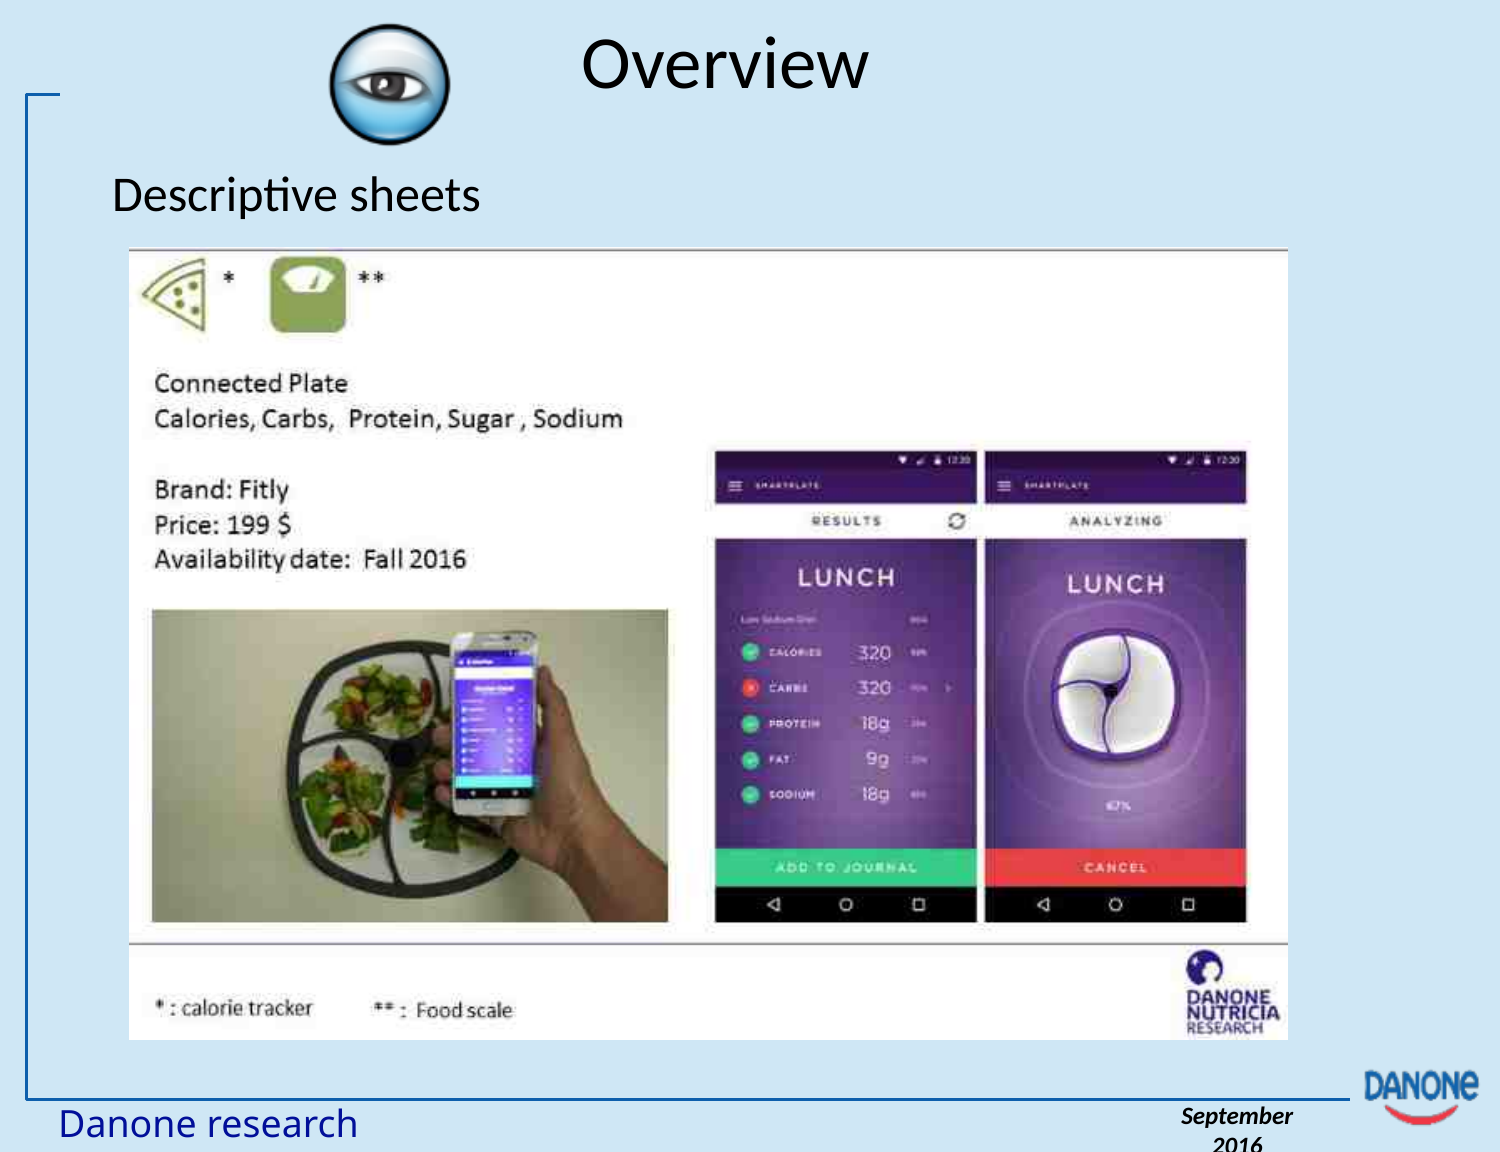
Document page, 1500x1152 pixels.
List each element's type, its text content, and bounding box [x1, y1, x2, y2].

picture [129, 247, 1288, 1040]
text_box September 2016 [1147, 1092, 1327, 1152]
text_box Overview [462, 5, 990, 171]
text_box Descriptive sheets [97, 153, 547, 979]
picture [1362, 1067, 1482, 1130]
picture [322, 16, 459, 154]
text_box Danone research [43, 1092, 392, 1152]
